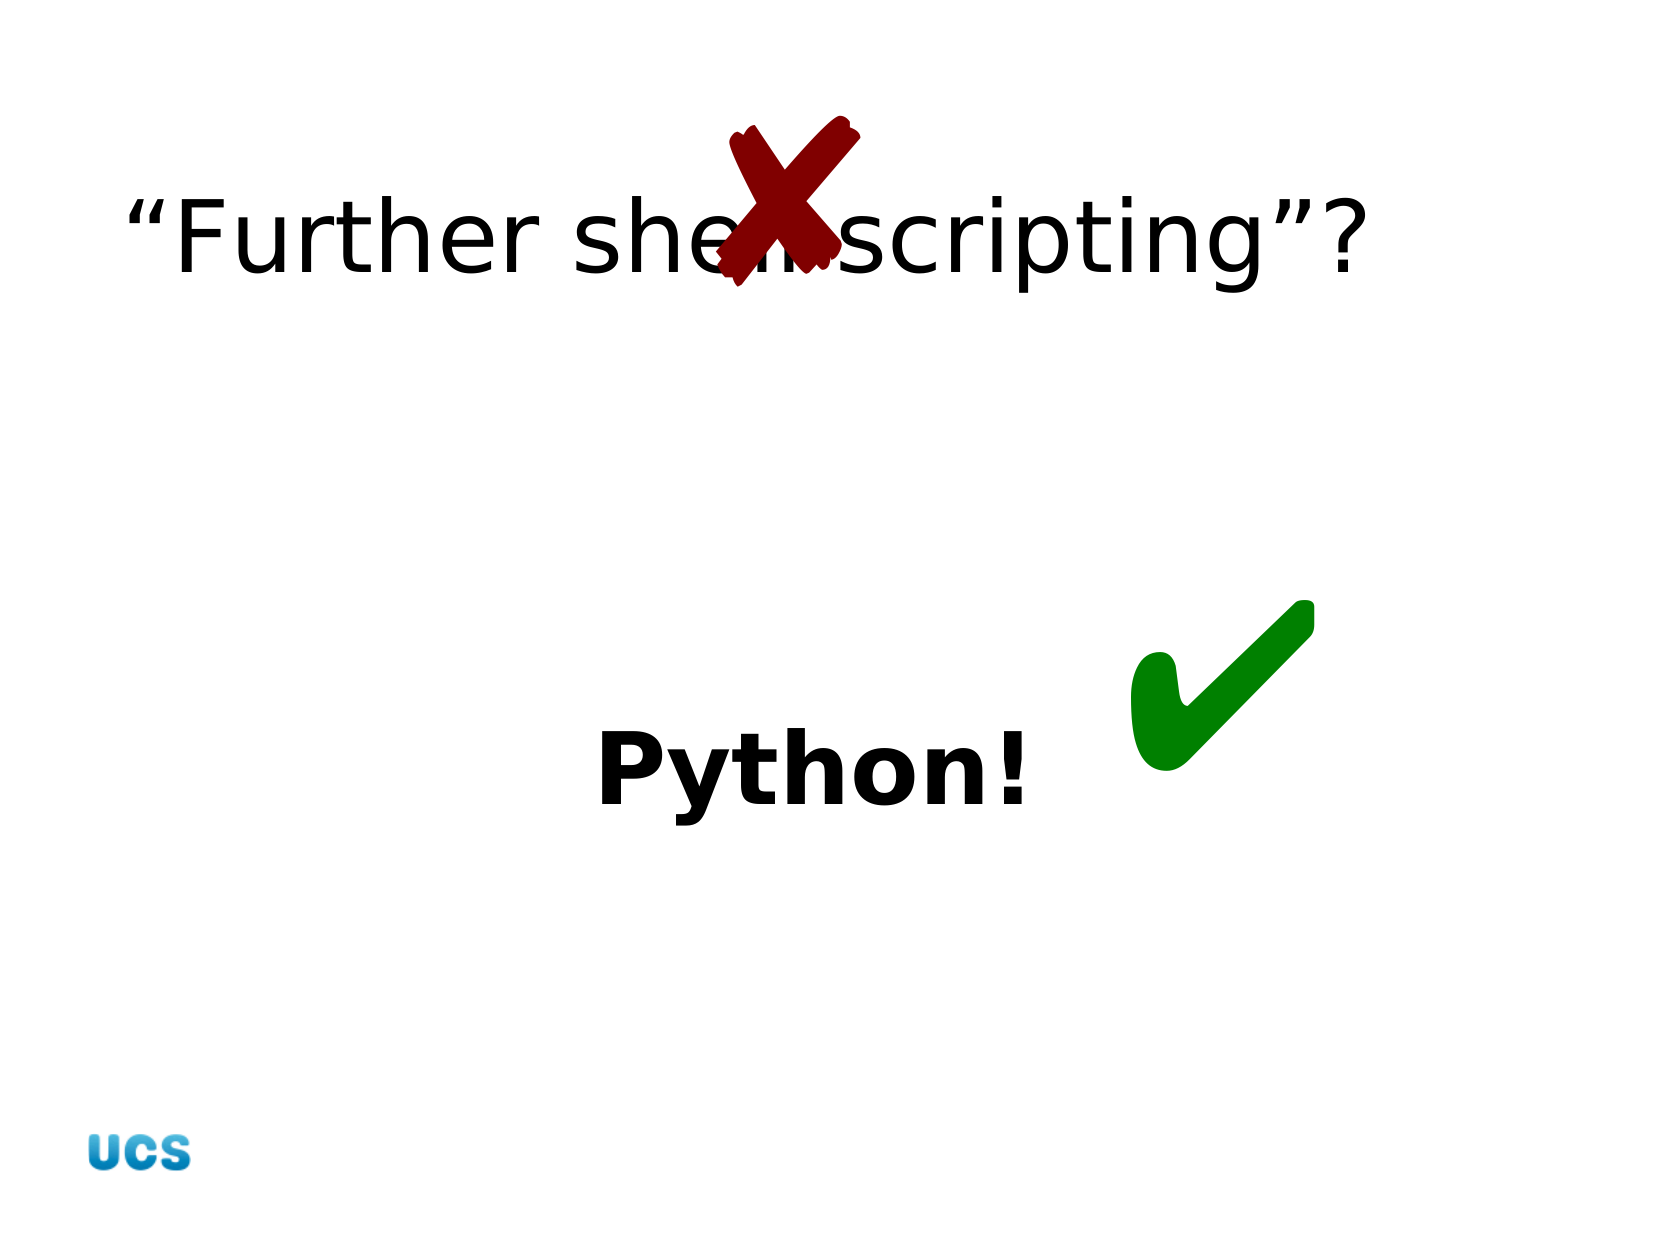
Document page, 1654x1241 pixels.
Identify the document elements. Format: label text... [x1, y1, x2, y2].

picture [88, 1133, 191, 1172]
text_box ✔ [1122, 555, 1325, 862]
text_box “Further shell scripting”? [870, 177, 1378, 300]
text_box “Further shell scripting”? [118, 177, 708, 300]
text_box Python! [590, 708, 1040, 831]
text_box ✘ [708, 70, 870, 377]
